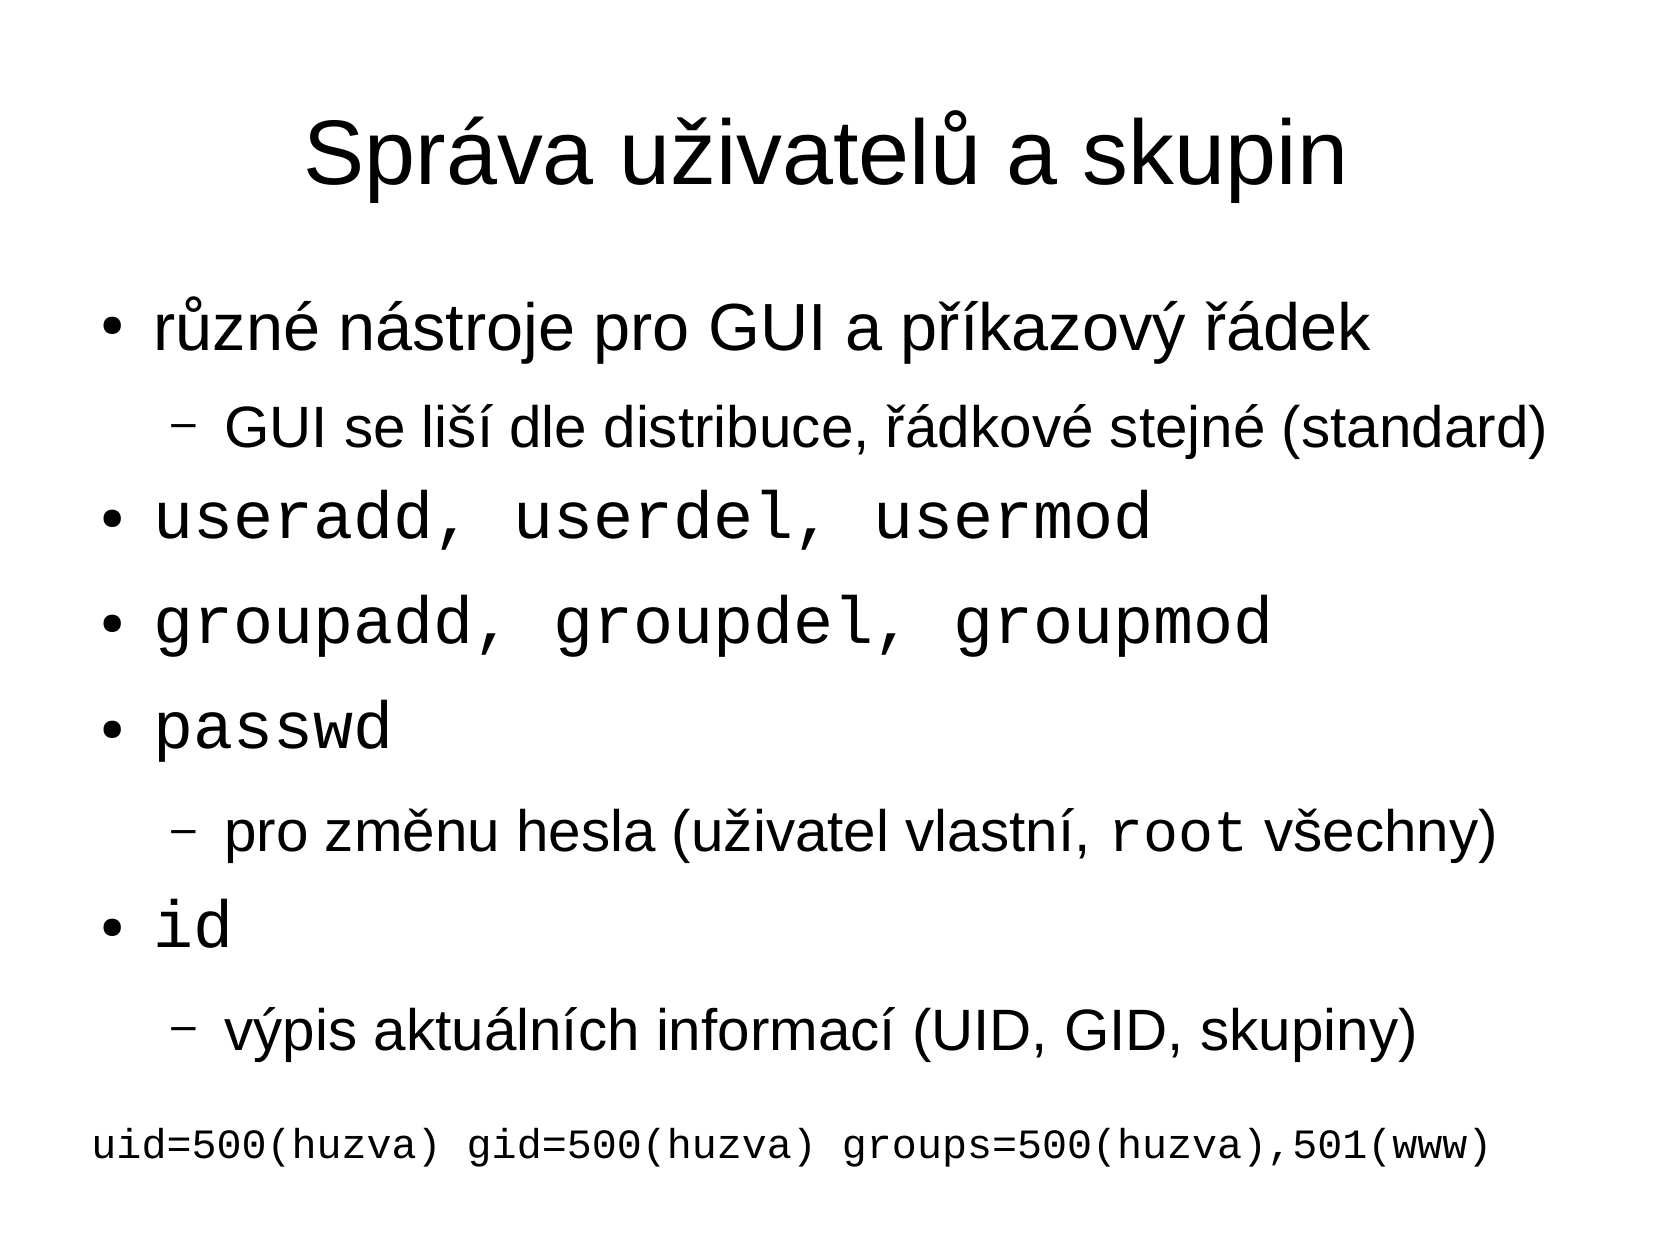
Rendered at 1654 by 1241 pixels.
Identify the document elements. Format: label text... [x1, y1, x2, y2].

title Správa uživatelů a skupin [82, 56, 1571, 250]
text_box uid=500(huzva) gid=500(huzva) groups=500(huzva),501(www) [76, 1116, 1595, 1176]
list různé nástroje pro GUI a příkazový řádek GUI se liší dle distribuce, řádkové stejné (standard) useradd, userdel, usermod groupadd, groupdel, groupmod passwd pro změnu hesla (uživatel vlastní, root všechny) id výpis aktuálních informací (UID, GID, skupiny) [82, 290, 1571, 1094]
